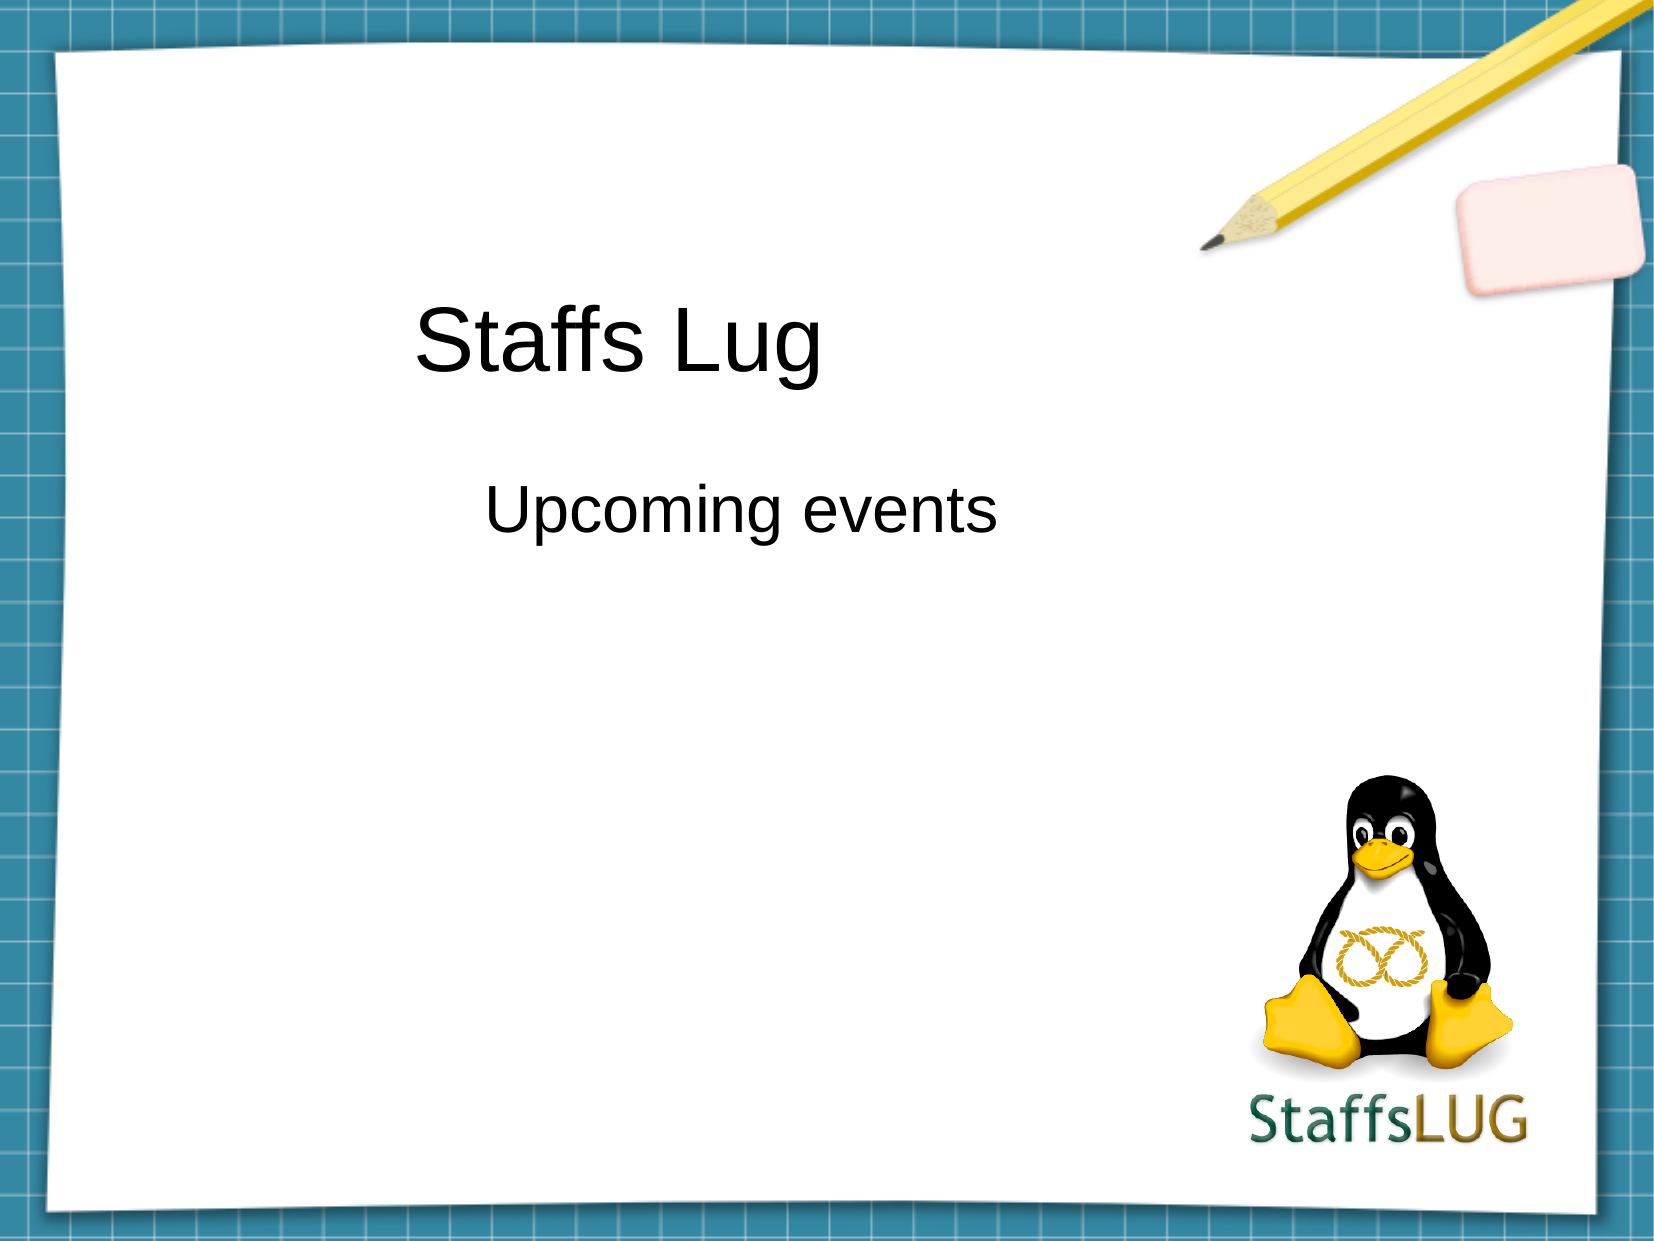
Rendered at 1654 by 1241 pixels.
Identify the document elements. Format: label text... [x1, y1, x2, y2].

title Staffs Lug [413, 236, 1241, 444]
list Upcoming events [413, 472, 1241, 826]
picture [0, 0, 1654, 1241]
